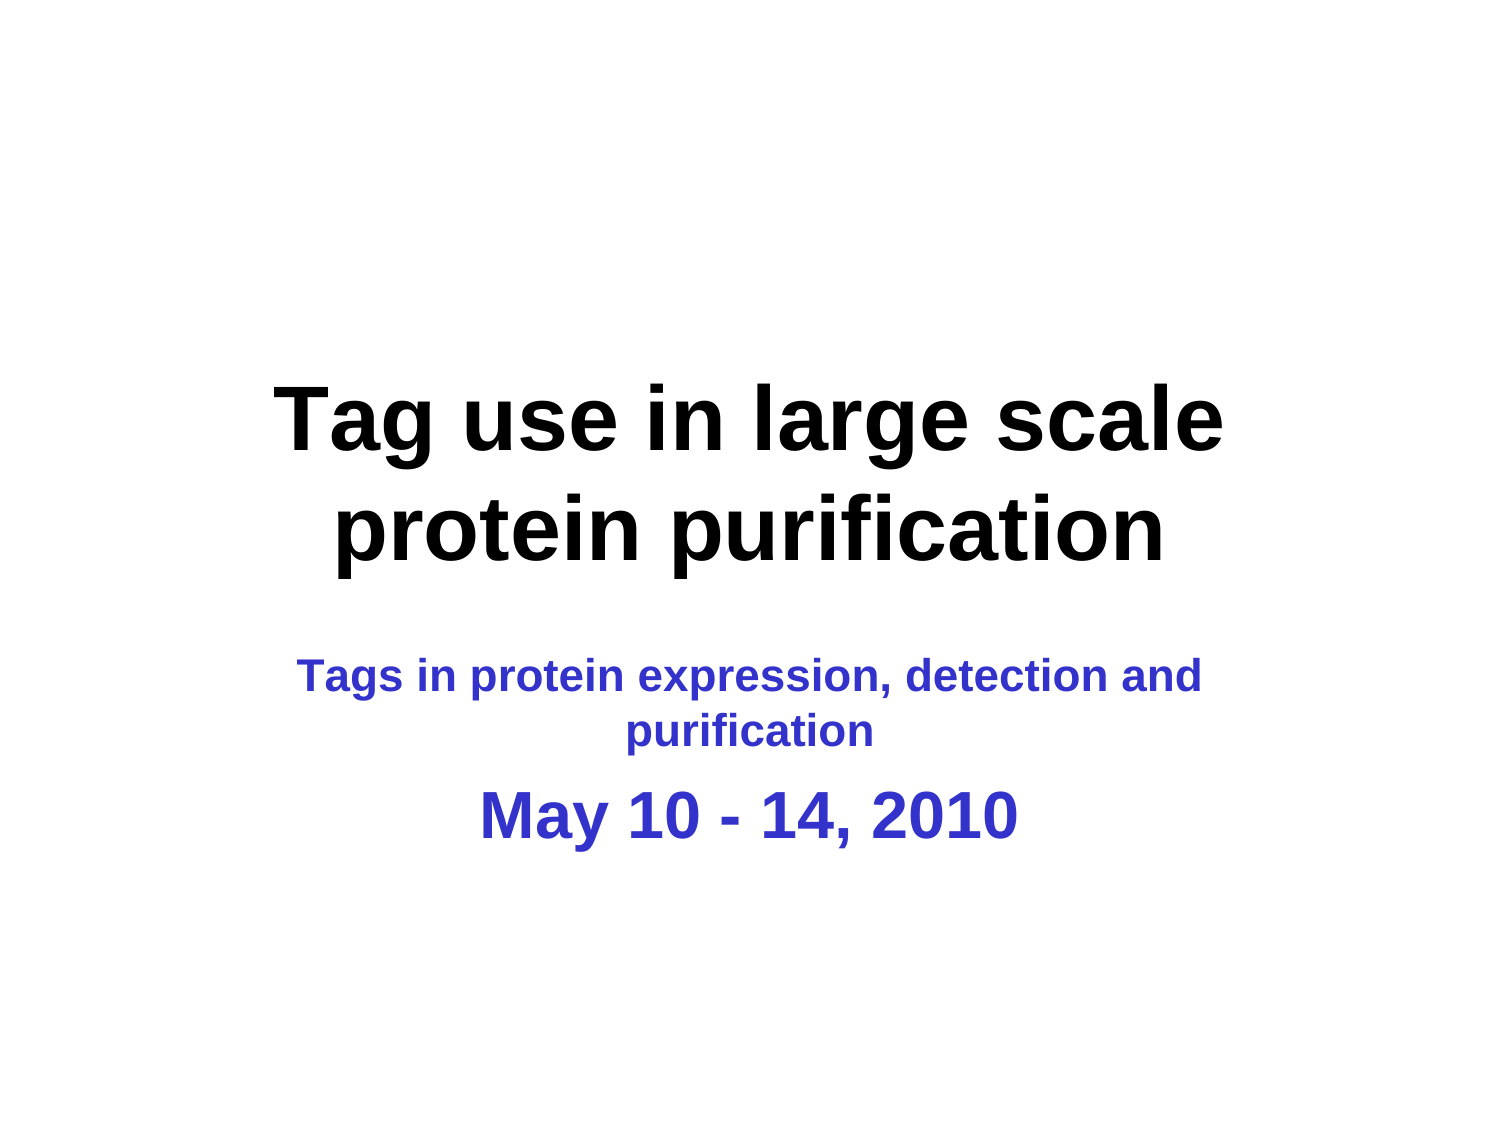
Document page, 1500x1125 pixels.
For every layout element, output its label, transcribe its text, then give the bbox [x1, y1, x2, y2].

title Tag use in large scale protein purification [112, 351, 1388, 587]
subtitle Tags in protein expression, detection and purification May 10 - 14, 2010 [225, 637, 1276, 926]
